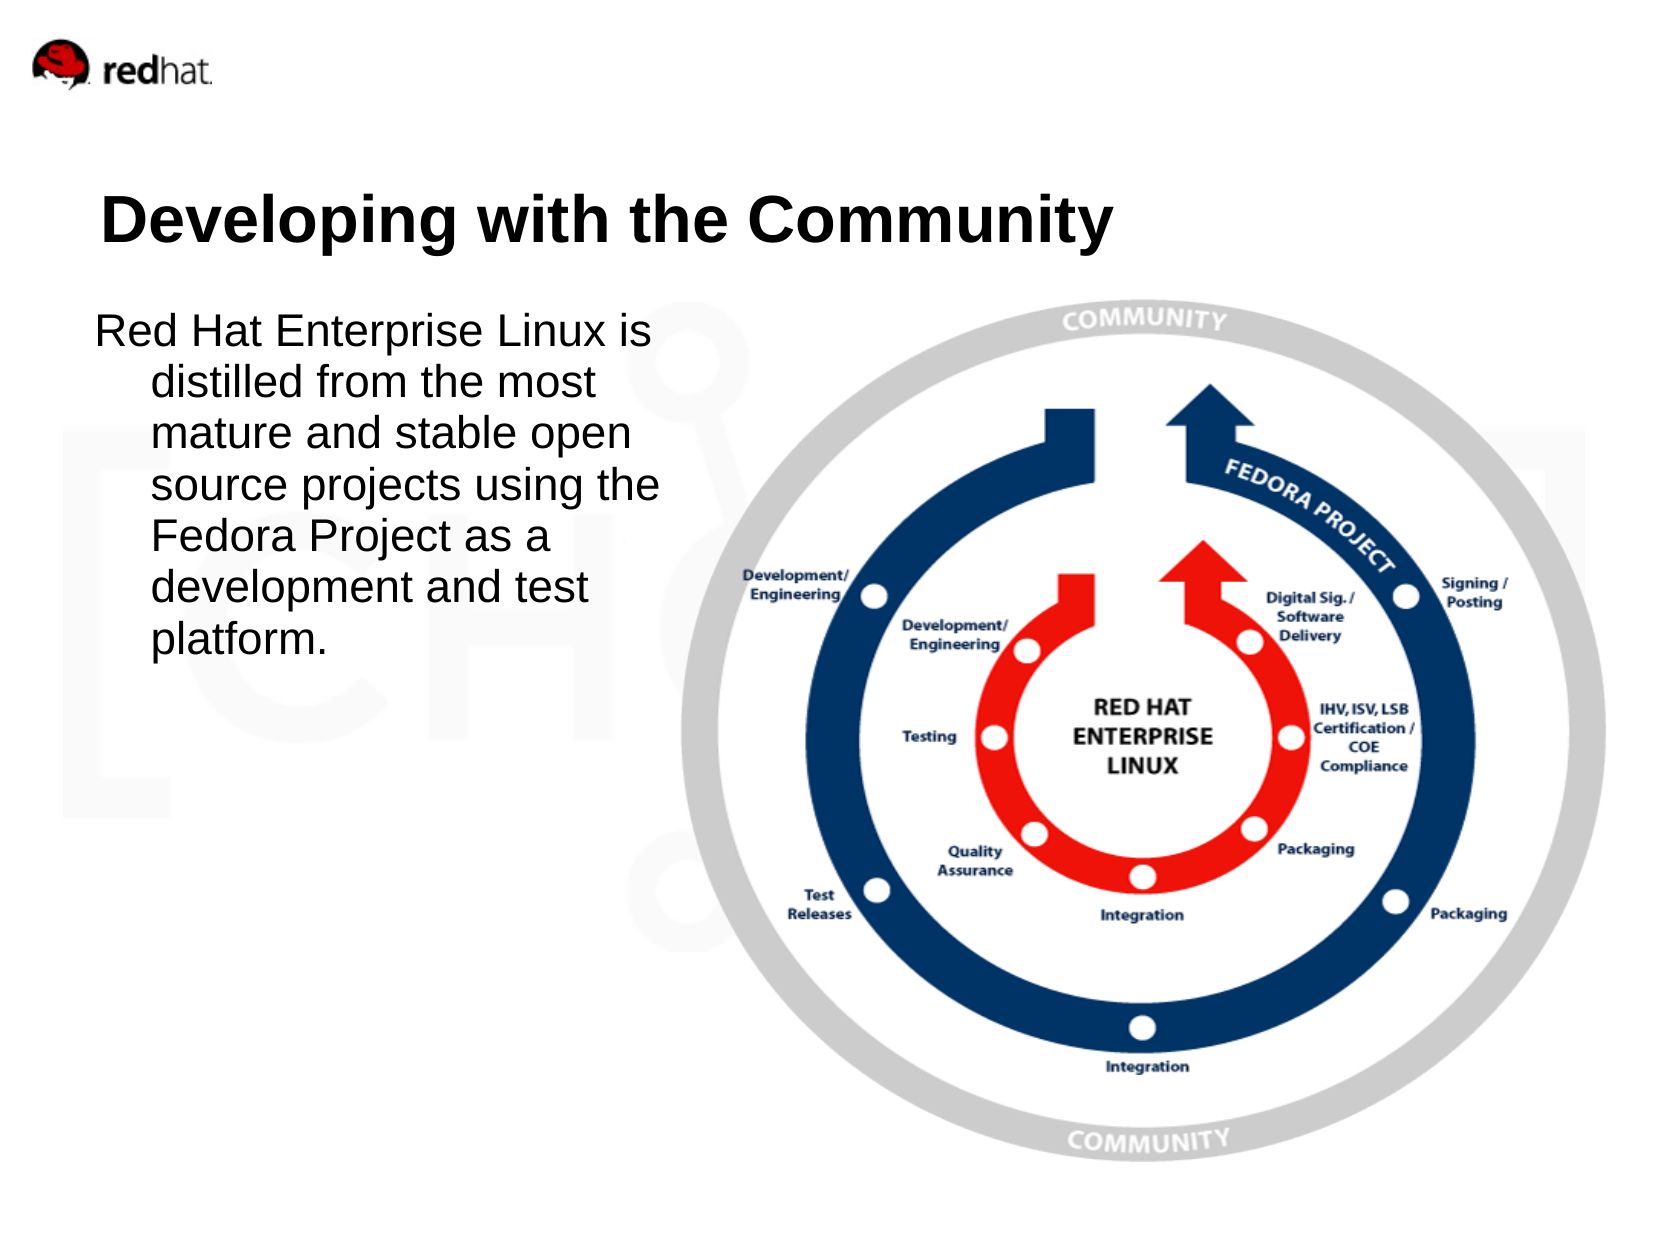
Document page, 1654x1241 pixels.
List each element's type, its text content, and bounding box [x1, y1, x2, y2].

title Developing with the Community [100, 164, 1506, 275]
picture [63, 299, 1614, 1178]
list Red Hat Enterprise Linux is distilled from the most mature and stable open source projects using the Fedora Project as a development and test platform. [94, 305, 619, 1174]
picture [31, 37, 212, 98]
